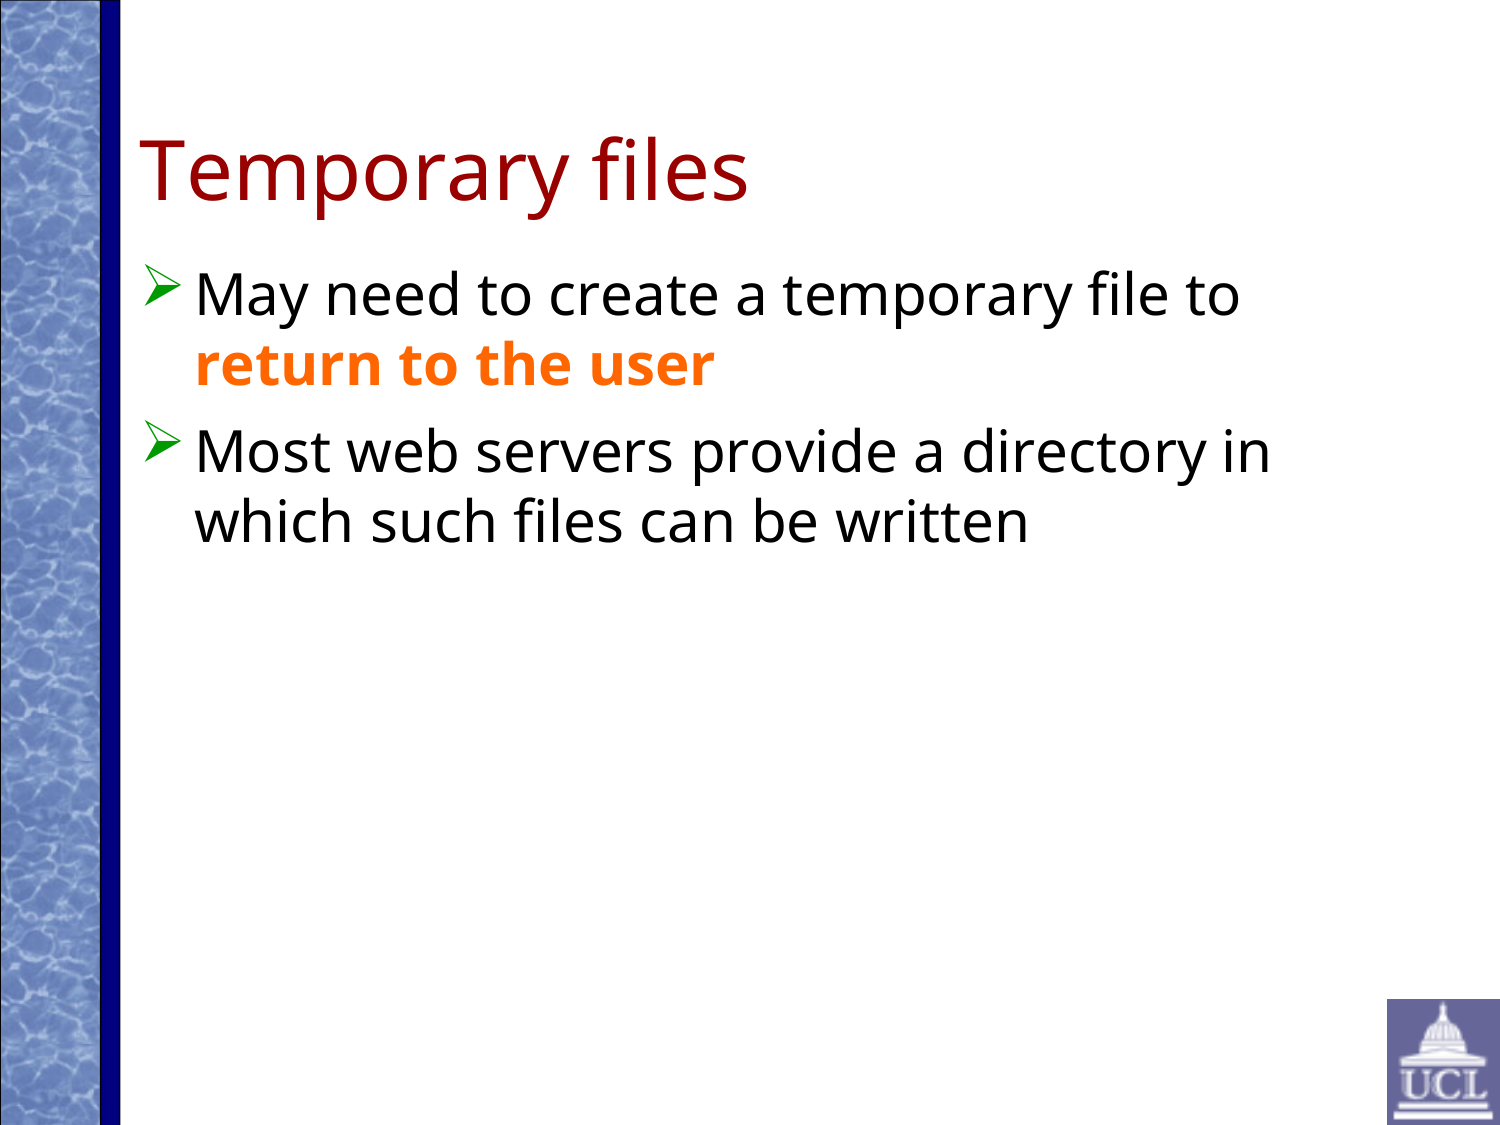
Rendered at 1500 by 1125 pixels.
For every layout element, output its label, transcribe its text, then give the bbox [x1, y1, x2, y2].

picture [1387, 999, 1500, 1125]
title Temporary files [124, 37, 1413, 225]
picture [1, 1, 99, 1125]
list May need to create a temporary file to return to the user Most web servers provide a directory in which such files can be written [125, 249, 1417, 1088]
